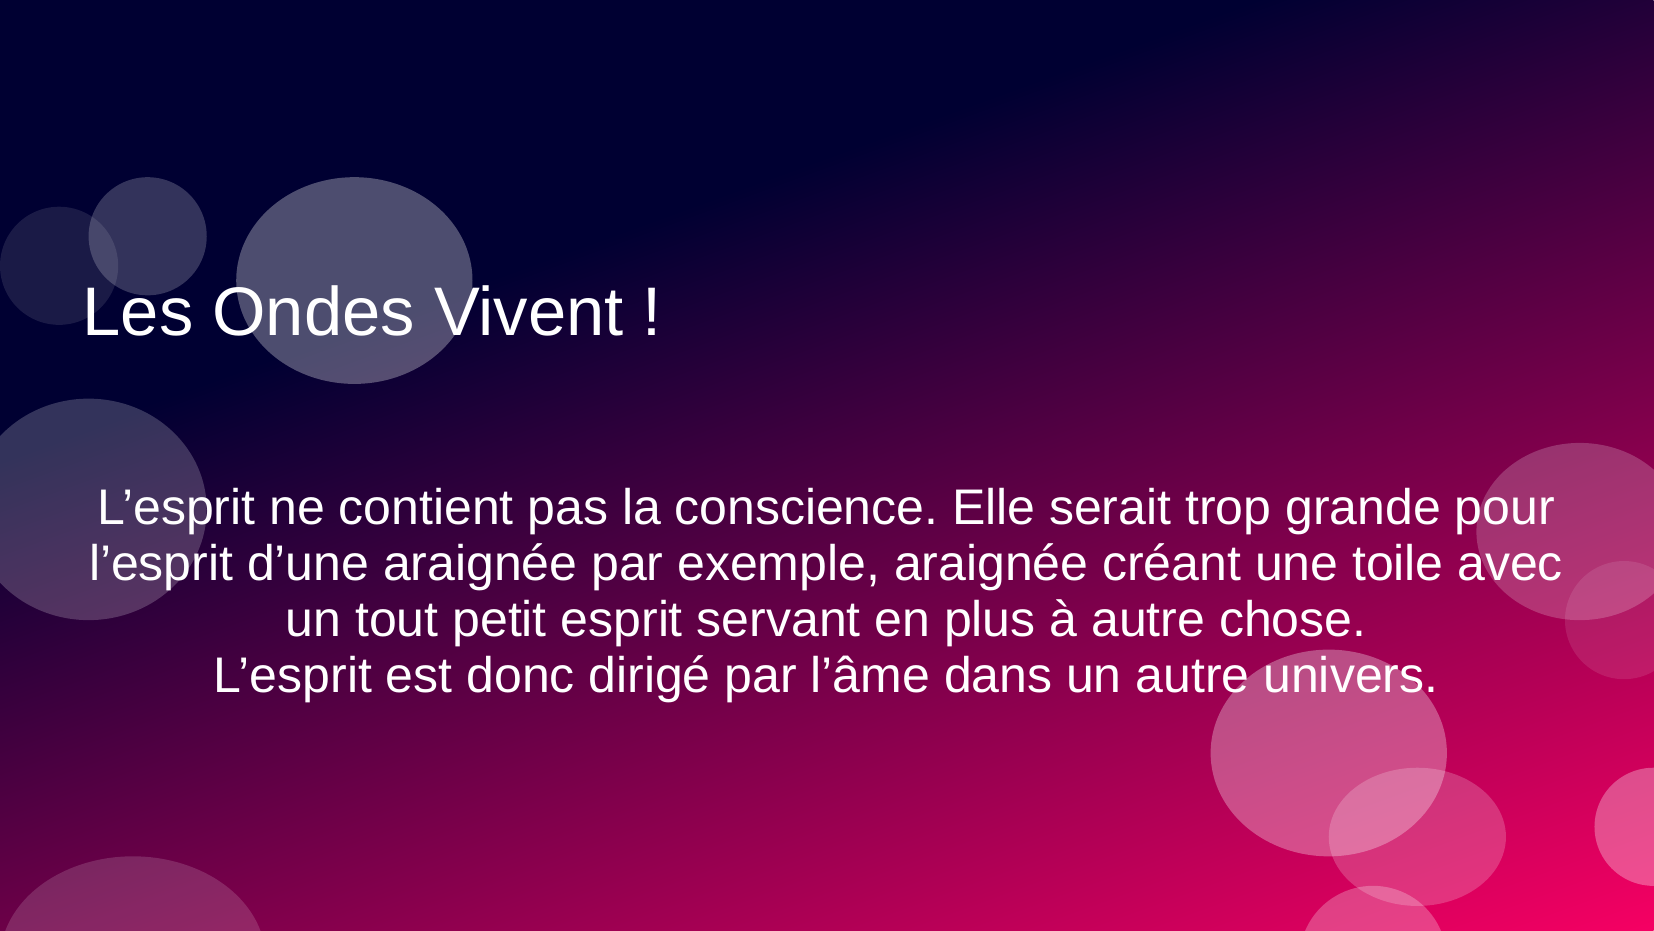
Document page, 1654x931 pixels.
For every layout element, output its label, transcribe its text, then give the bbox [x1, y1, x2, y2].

title Les Ondes Vivent ! [82, 234, 1571, 390]
subtitle L’esprit ne contient pas la conscience. Elle serait trop grande pour l’esprit d’une araignée par exemple, araignée créant une toile avec un tout petit esprit servant en plus à autre chose. L’esprit est donc dirigé par l’âme dans un autre univers. [82, 425, 1571, 758]
